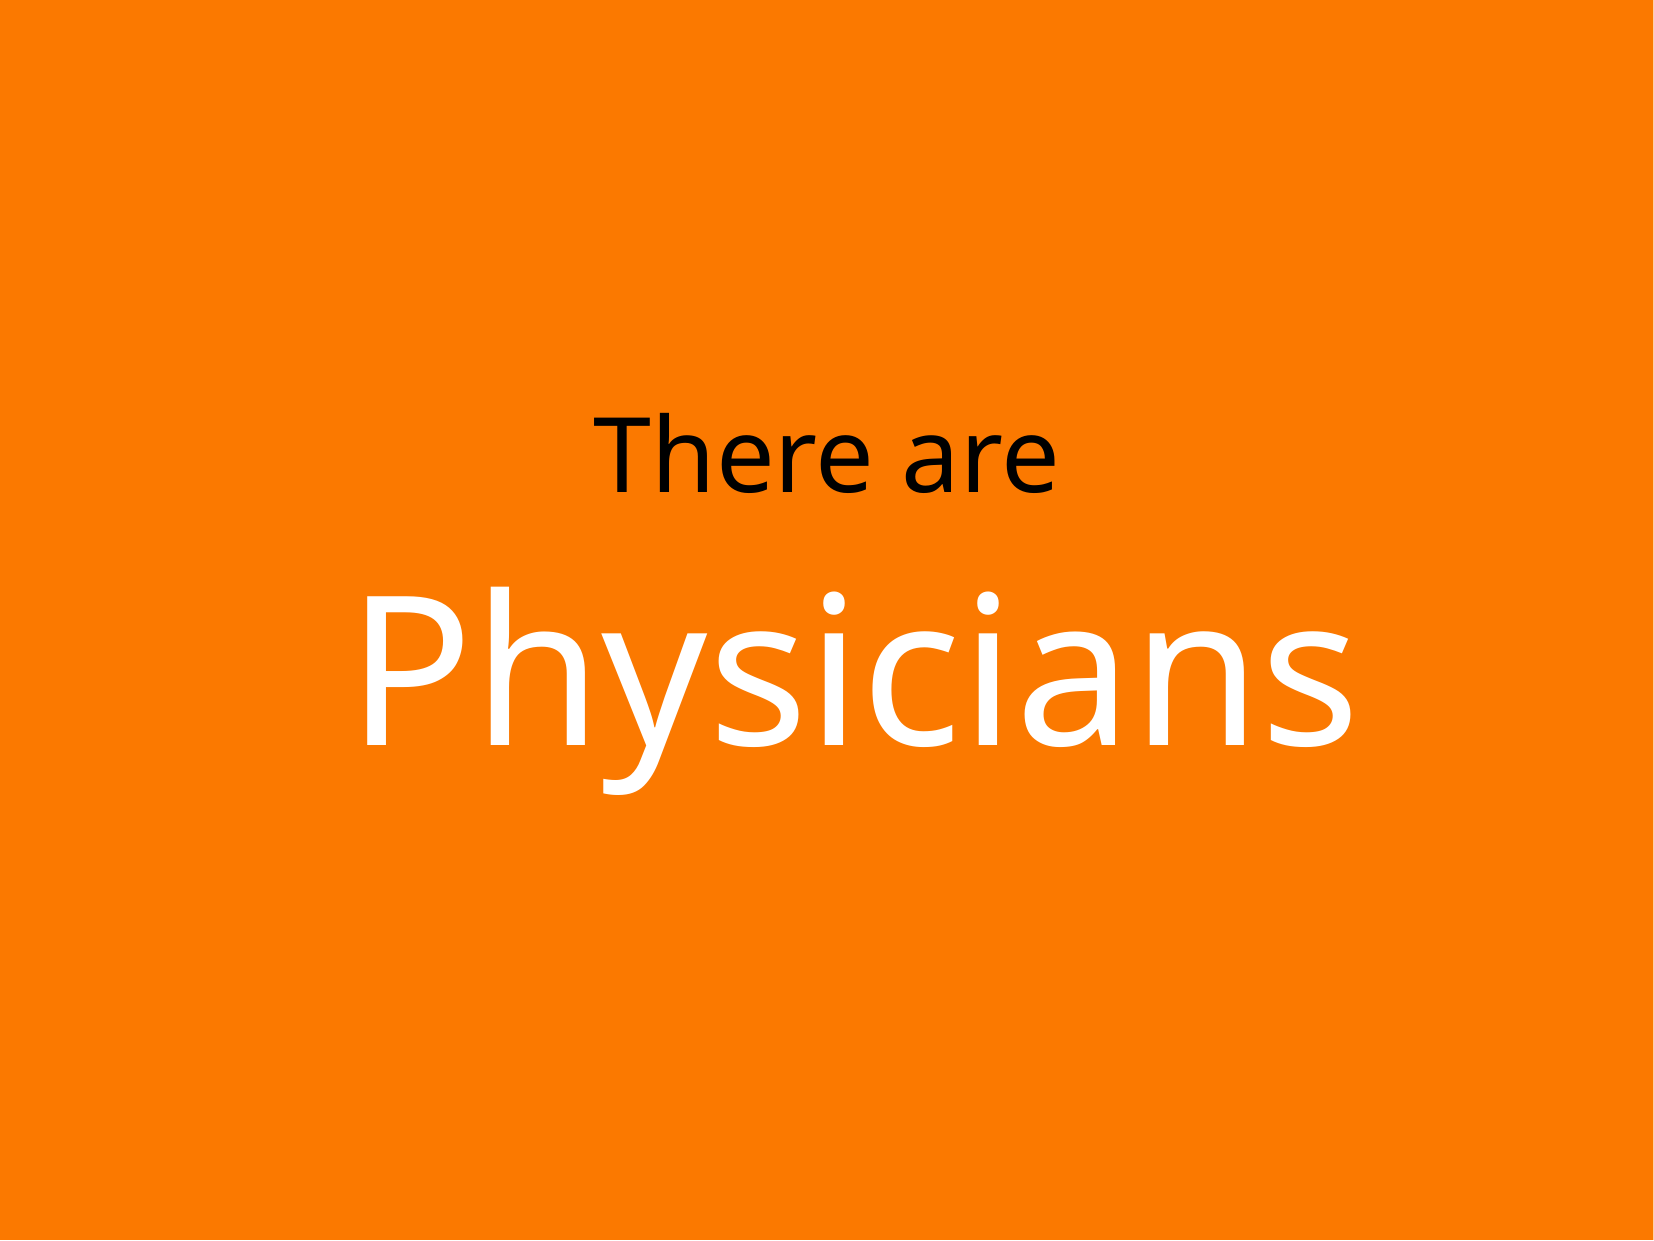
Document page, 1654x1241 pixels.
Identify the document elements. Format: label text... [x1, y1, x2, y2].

text_box There are Physicians [0, 374, 1654, 814]
